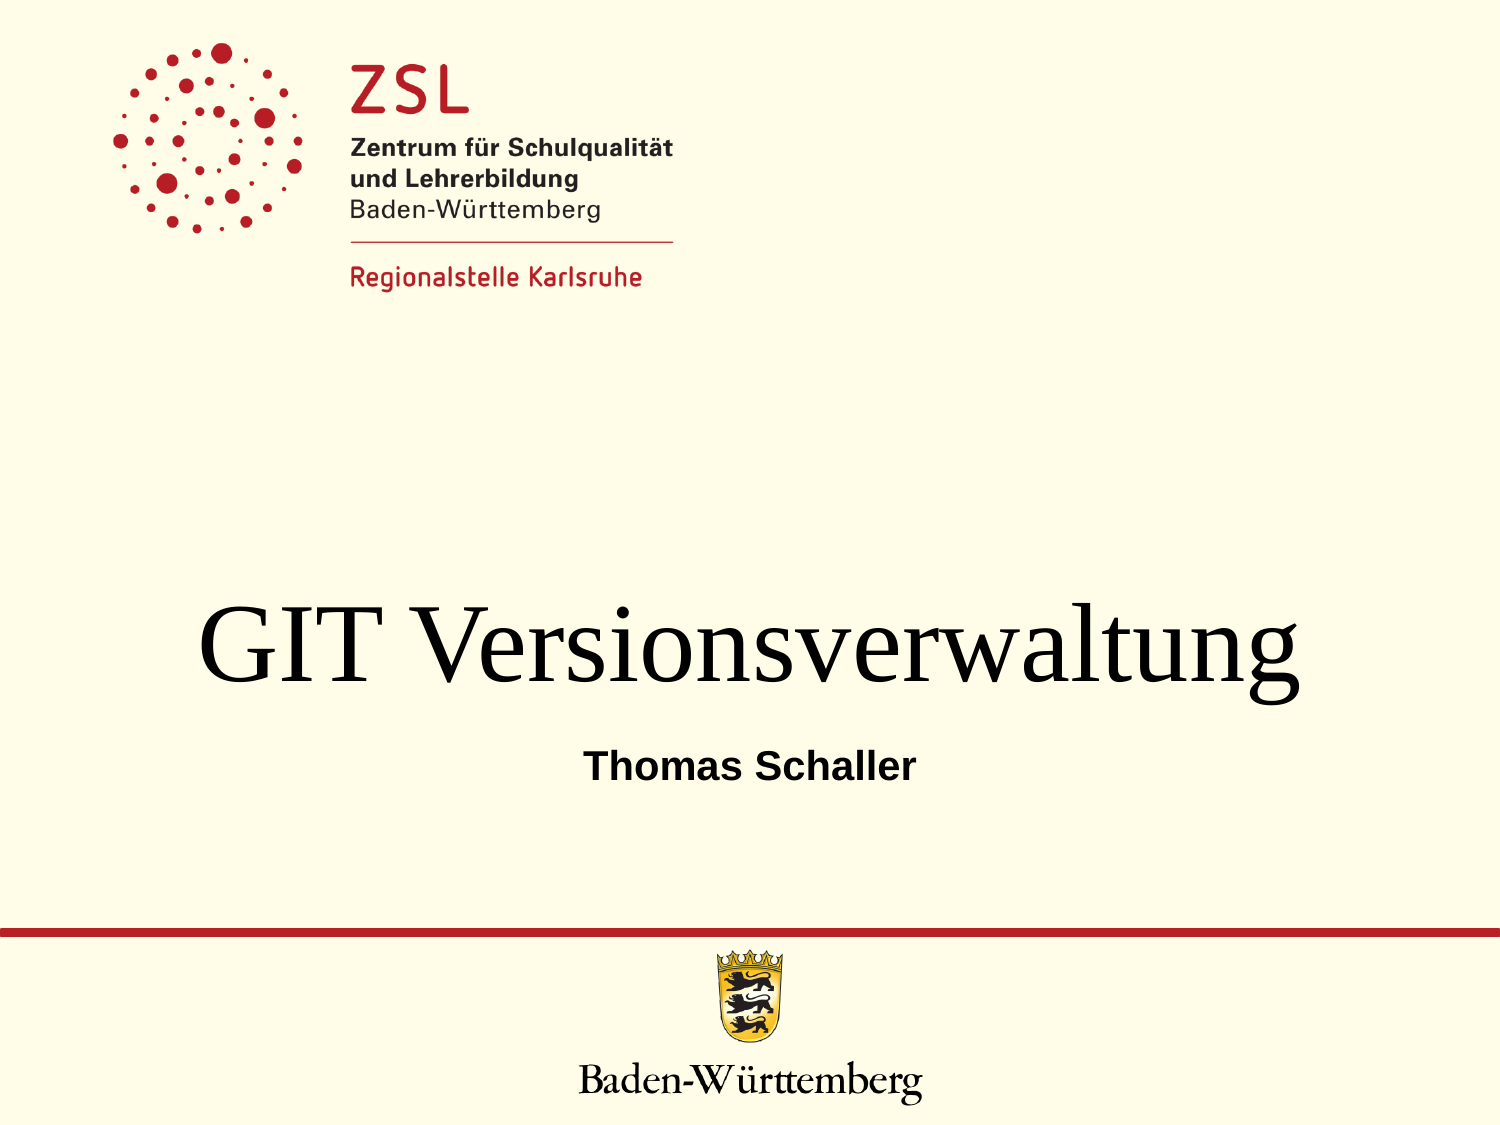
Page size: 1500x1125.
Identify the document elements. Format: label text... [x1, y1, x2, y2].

title GIT Versionsverwaltung [112, 302, 1388, 705]
picture [0, 928, 1500, 937]
picture [64, 0, 721, 335]
picture [577, 947, 923, 1106]
subtitle Thomas Schaller [112, 739, 1388, 925]
